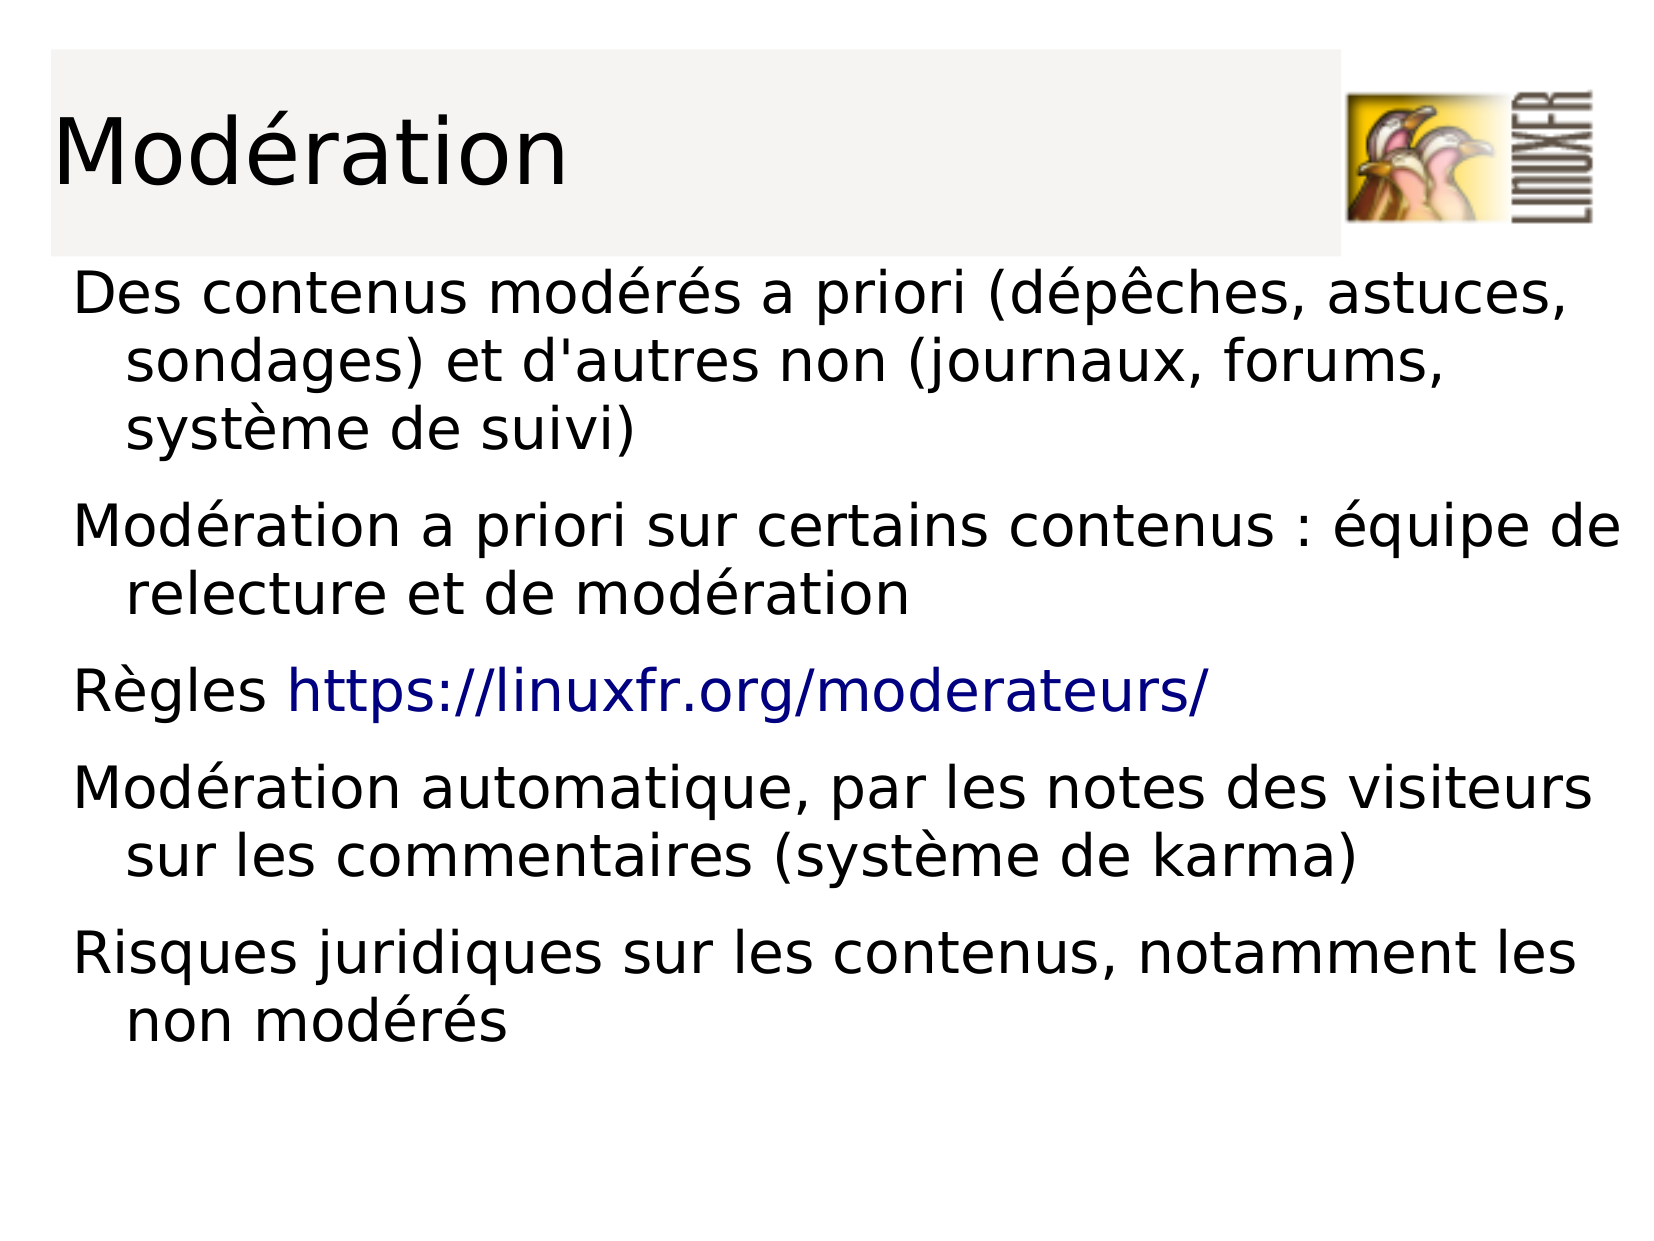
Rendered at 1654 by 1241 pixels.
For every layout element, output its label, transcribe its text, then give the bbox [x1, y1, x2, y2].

picture [1342, 88, 1601, 229]
title Modération [51, 49, 1342, 257]
list Des contenus modérés a priori (dépêches, astuces, sondages) et d'autres non (journaux, forums, système de suivi) Modération a priori sur certains contenus : équipe de relecture et de modération Règles https://linuxfr.org/moderateurs/ Modération automatique, par les notes des visiteurs sur les commentaires (système de karma) Risques juridiques sur les contenus, notamment les non modérés [54, 259, 1628, 1103]
